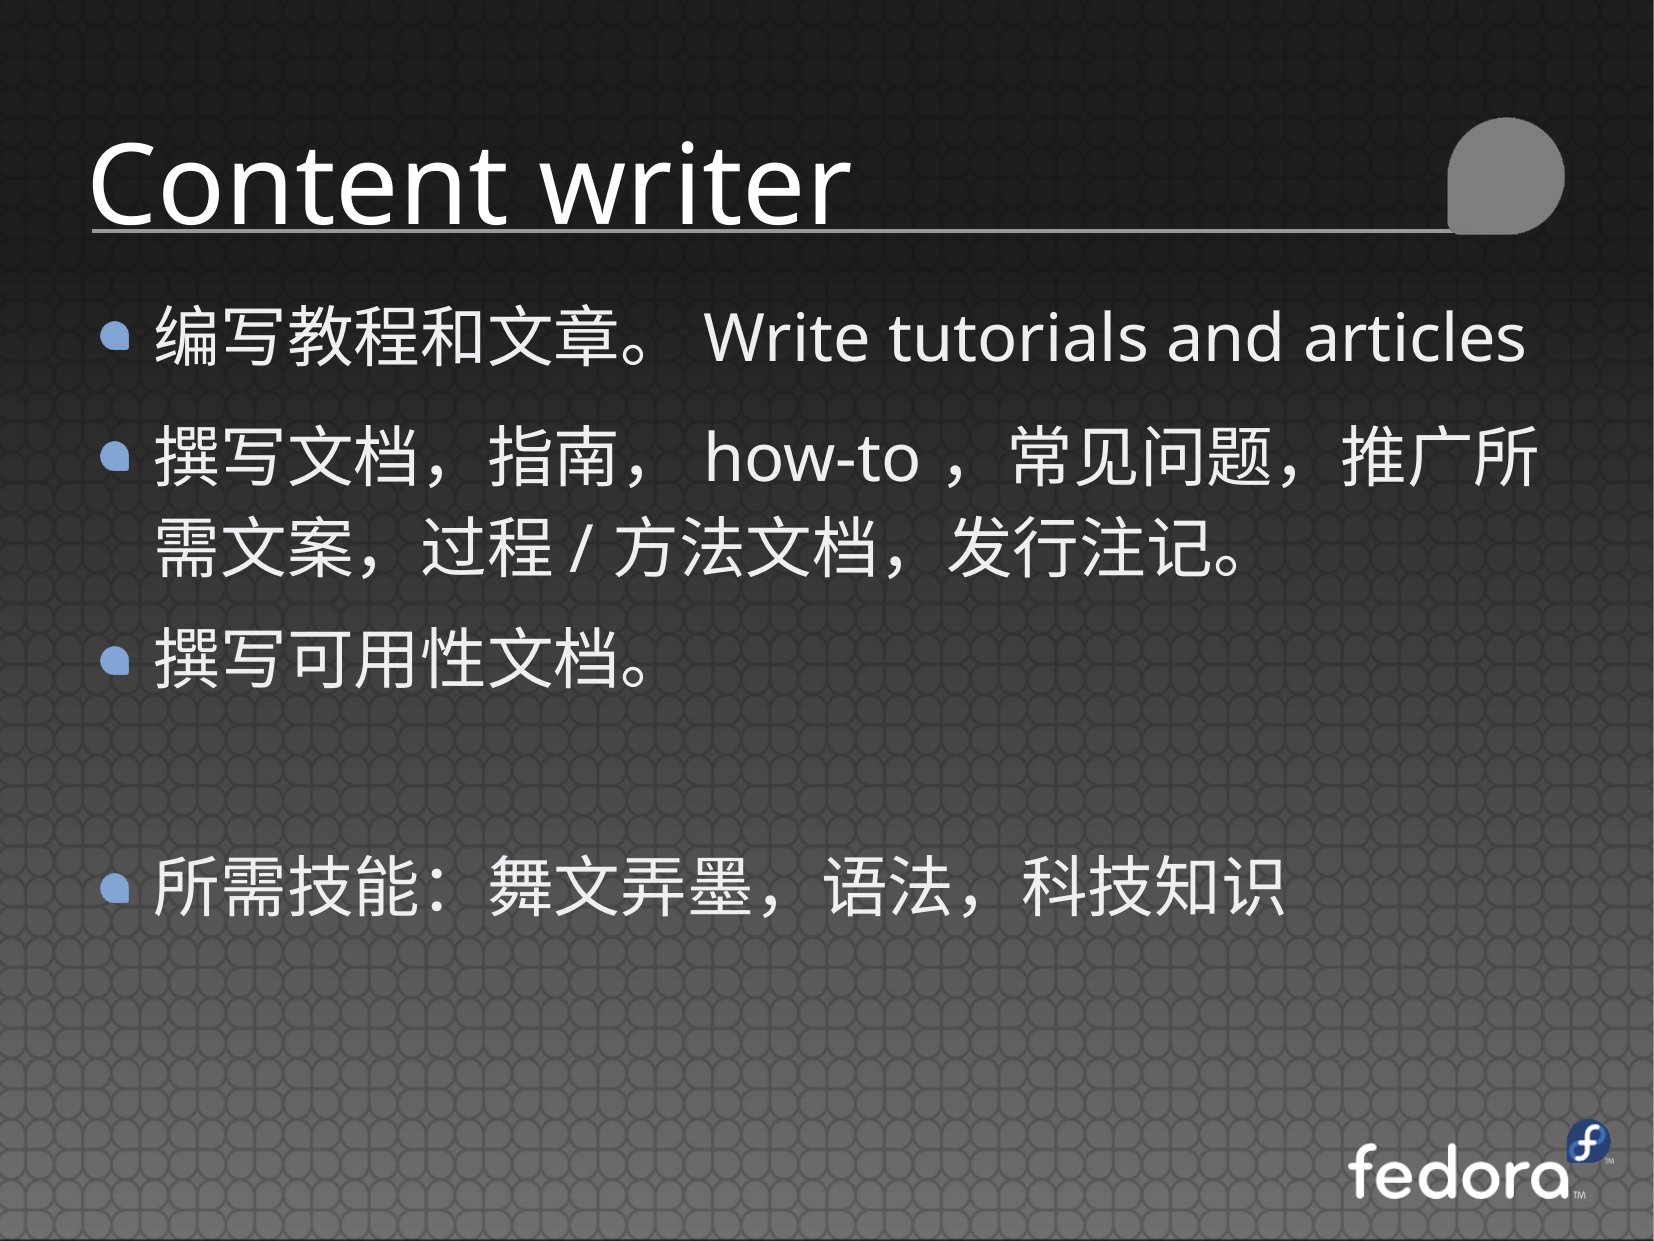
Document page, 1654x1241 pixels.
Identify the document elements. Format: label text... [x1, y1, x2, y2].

title Content writer [86, 112, 1576, 249]
picture [0, 0, 1654, 1241]
list 编写教程和文章。Write tutorials and articles 撰写文档，指南，how-to，常见问题，推广所需文案，过程/方法文档，发行注记。 撰写可用性文档。 所需技能：舞文弄墨，语法，科技知识 [82, 290, 1571, 1031]
